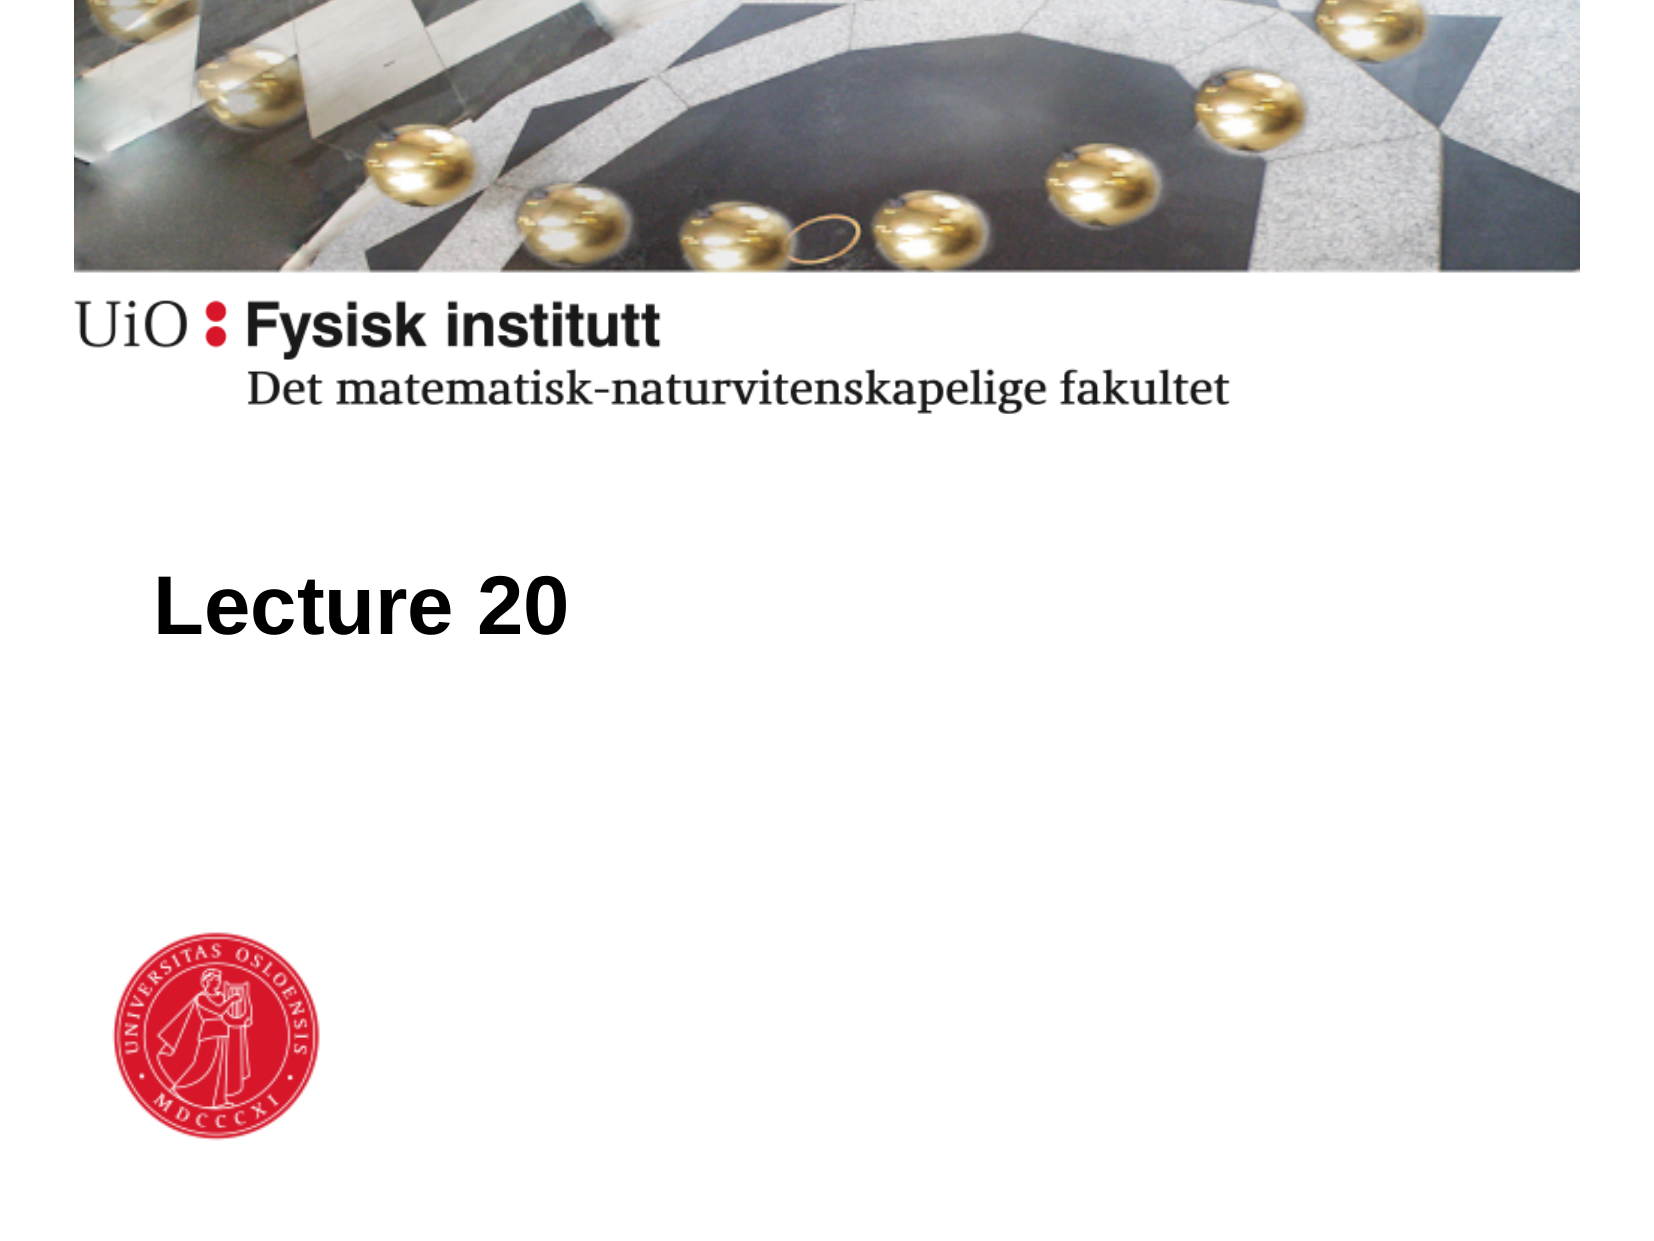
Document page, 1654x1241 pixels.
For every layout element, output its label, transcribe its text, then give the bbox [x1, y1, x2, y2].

picture [72, 292, 1238, 420]
picture [74, 0, 1580, 280]
picture [109, 927, 326, 1147]
subtitle Lecture 20 [153, 512, 1418, 699]
